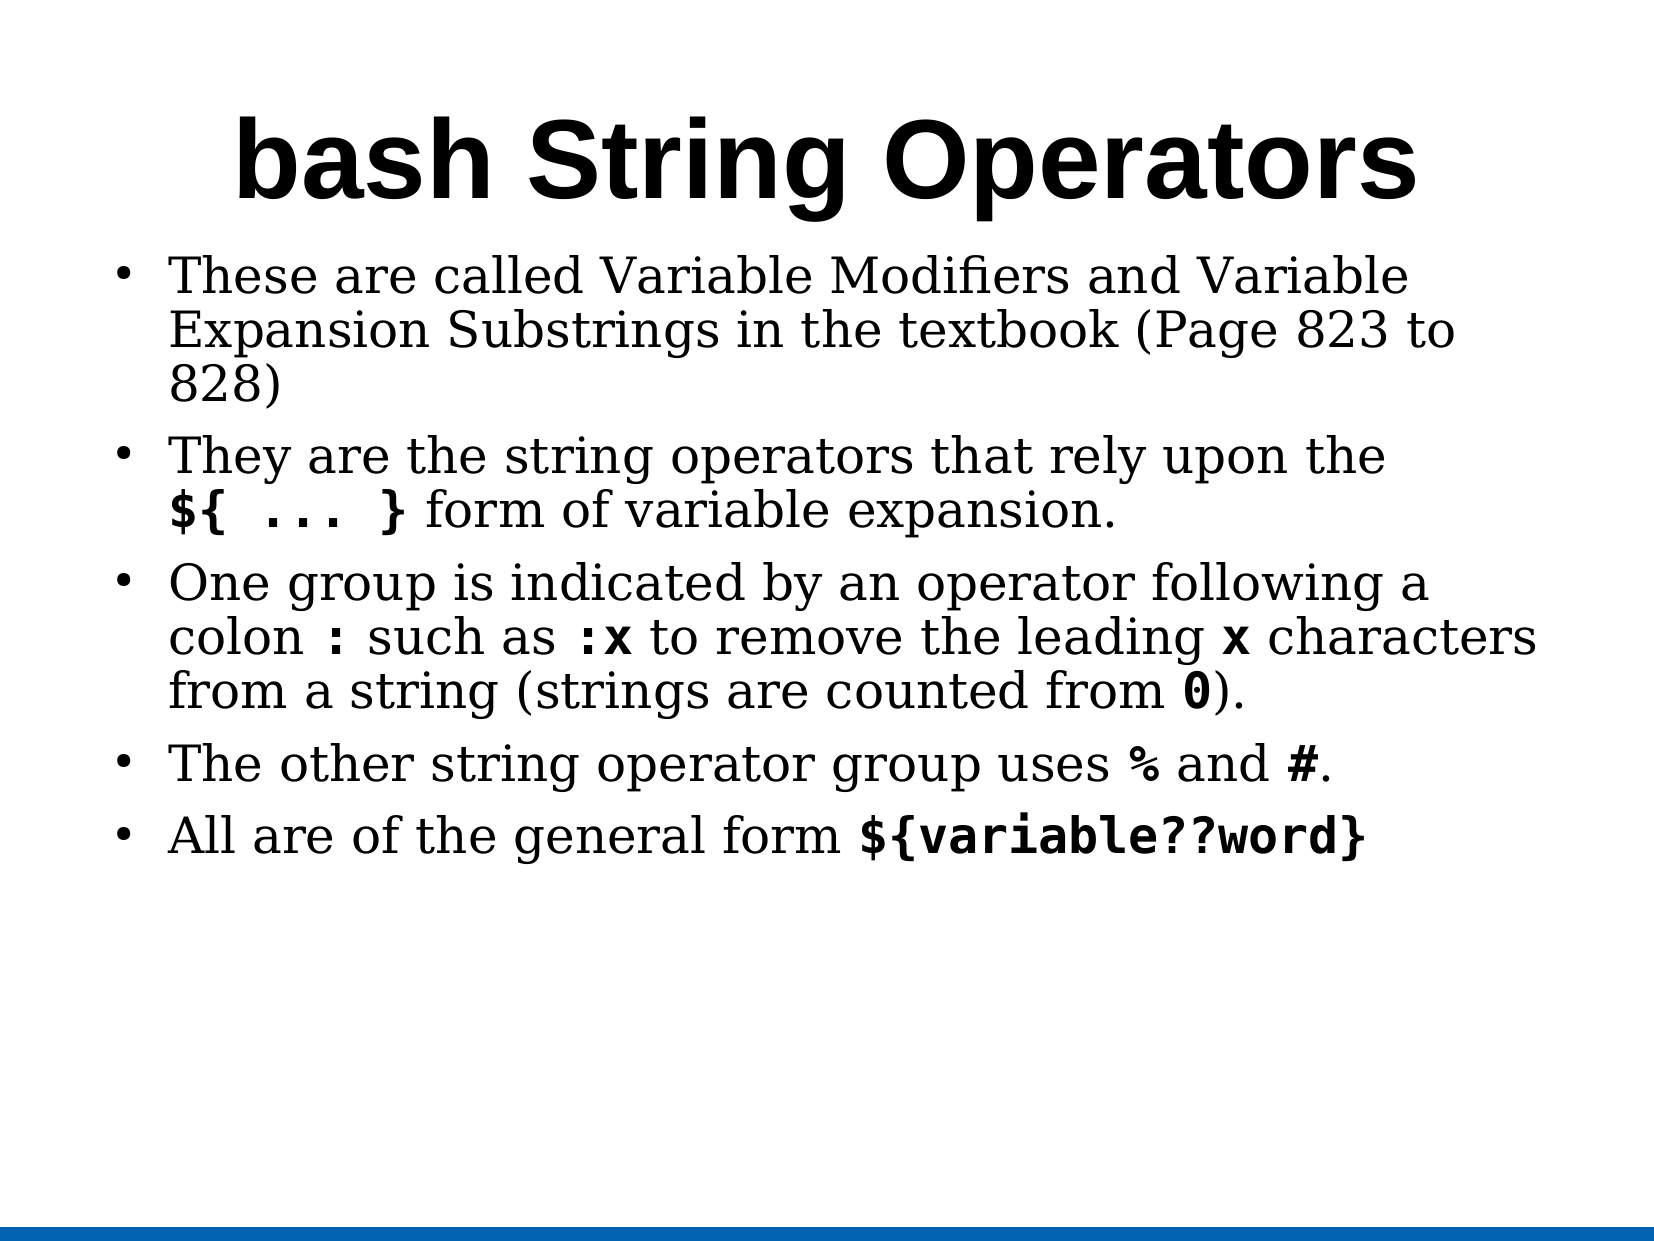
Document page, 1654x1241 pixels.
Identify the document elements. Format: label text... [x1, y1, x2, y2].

list These are called Variable Modifiers and Variable Expansion Substrings in the textbook (Page 823 to 828) They are the string operators that rely upon the ${ ... } form of variable expansion. One group is indicated by an operator following a colon : such as :x to remove the leading x characters from a string (strings are counted from 0). The other string operator group uses % and #. All are of the general form ${variable??word} [82, 242, 1571, 1109]
title bash String Operators [82, 50, 1571, 242]
